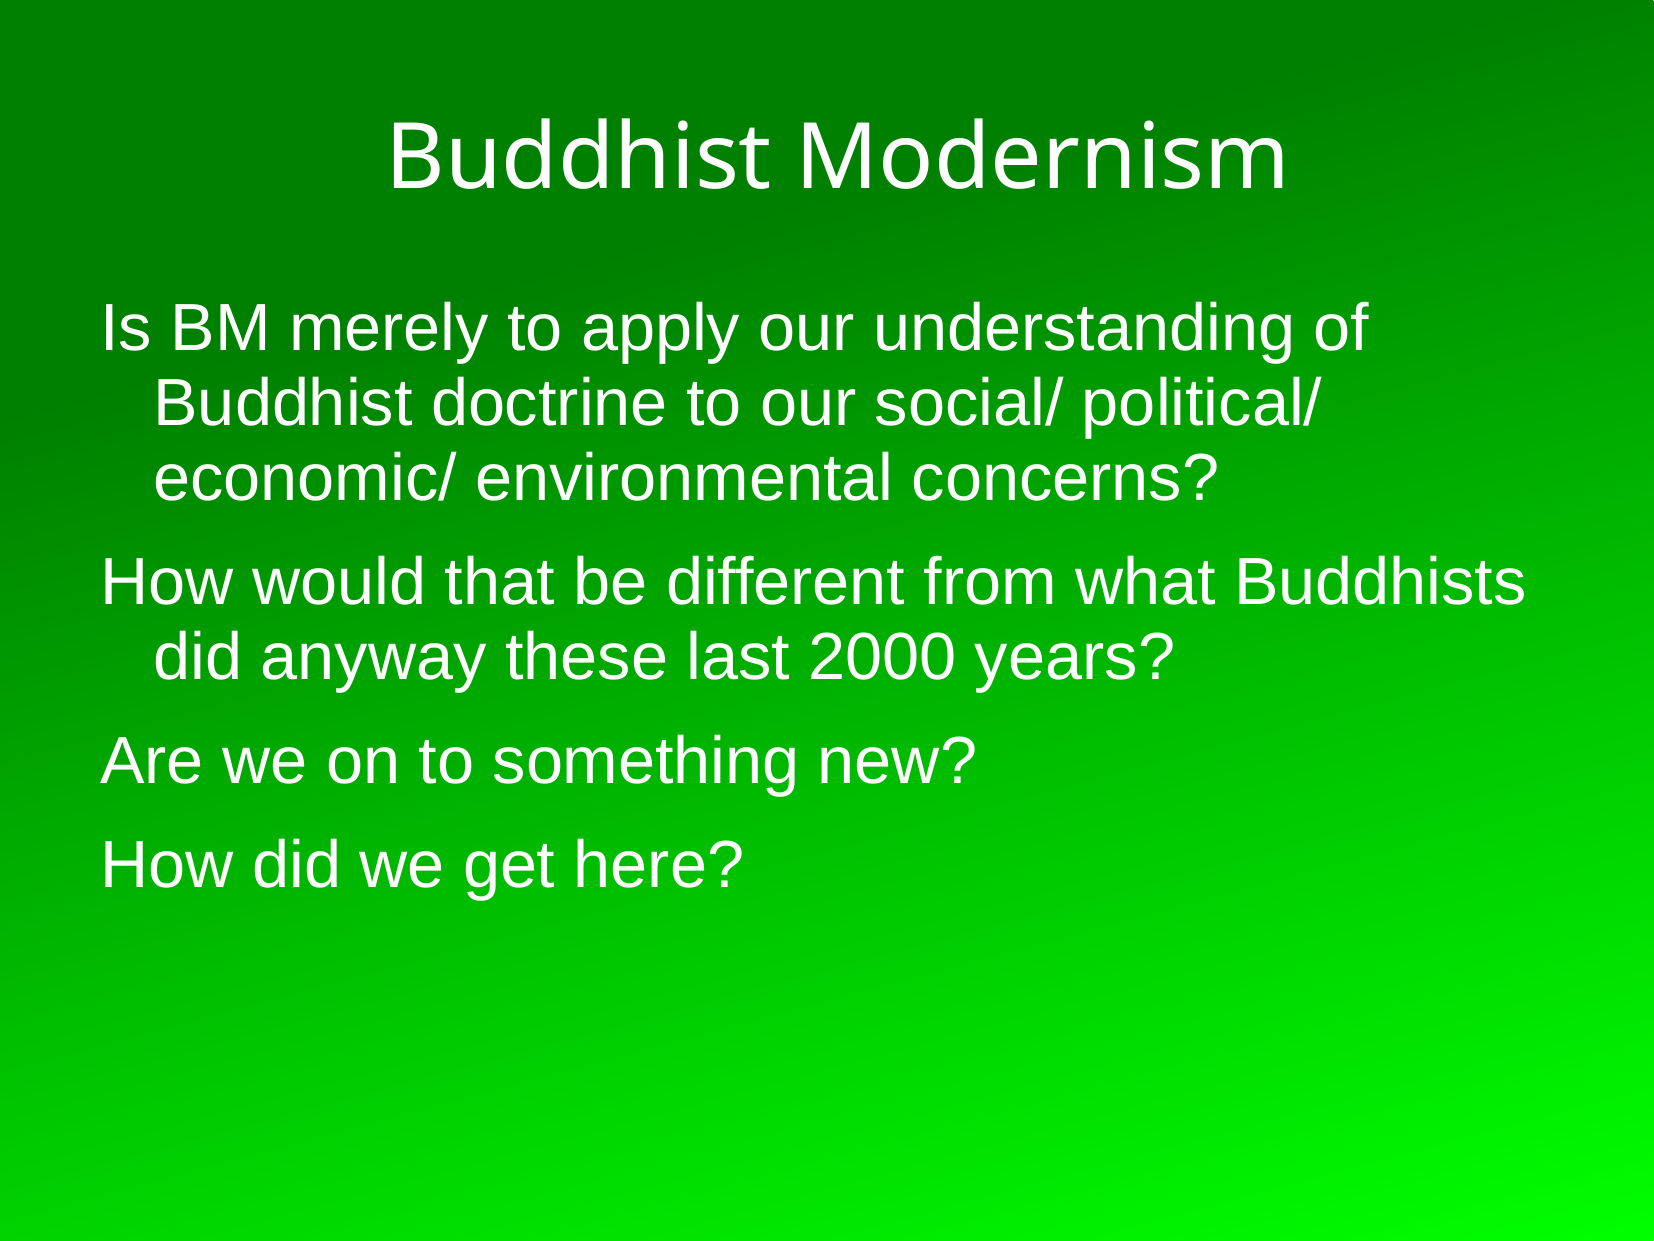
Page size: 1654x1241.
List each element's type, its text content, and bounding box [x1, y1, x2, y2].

list Is BM merely to apply our understanding of Buddhist doctrine to our social/ political/ economic/ environmental concerns? How would that be different from what Buddhists did anyway these last 2000 years? Are we on to something new? How did we get here? [82, 290, 1571, 1094]
title Buddhist Modernism [82, 56, 1571, 250]
